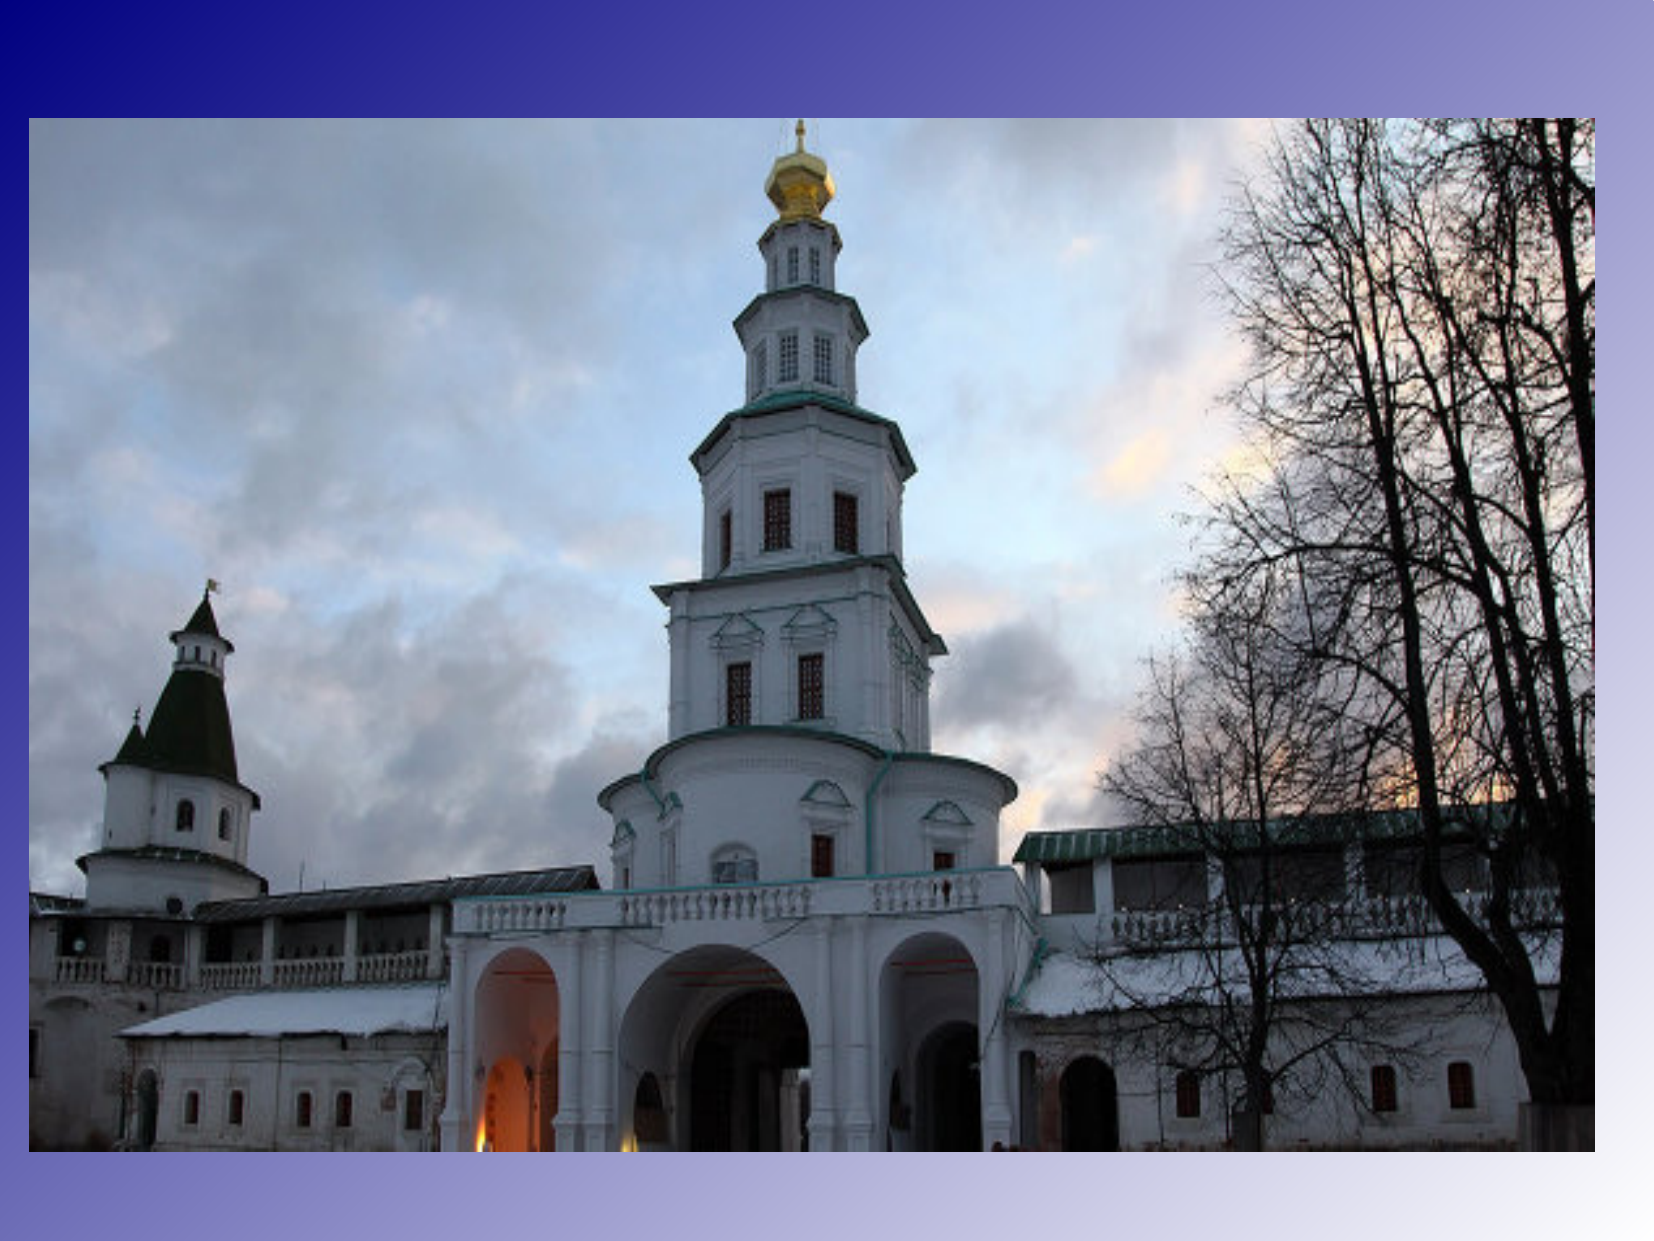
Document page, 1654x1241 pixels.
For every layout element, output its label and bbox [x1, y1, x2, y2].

picture [29, 118, 1595, 1152]
